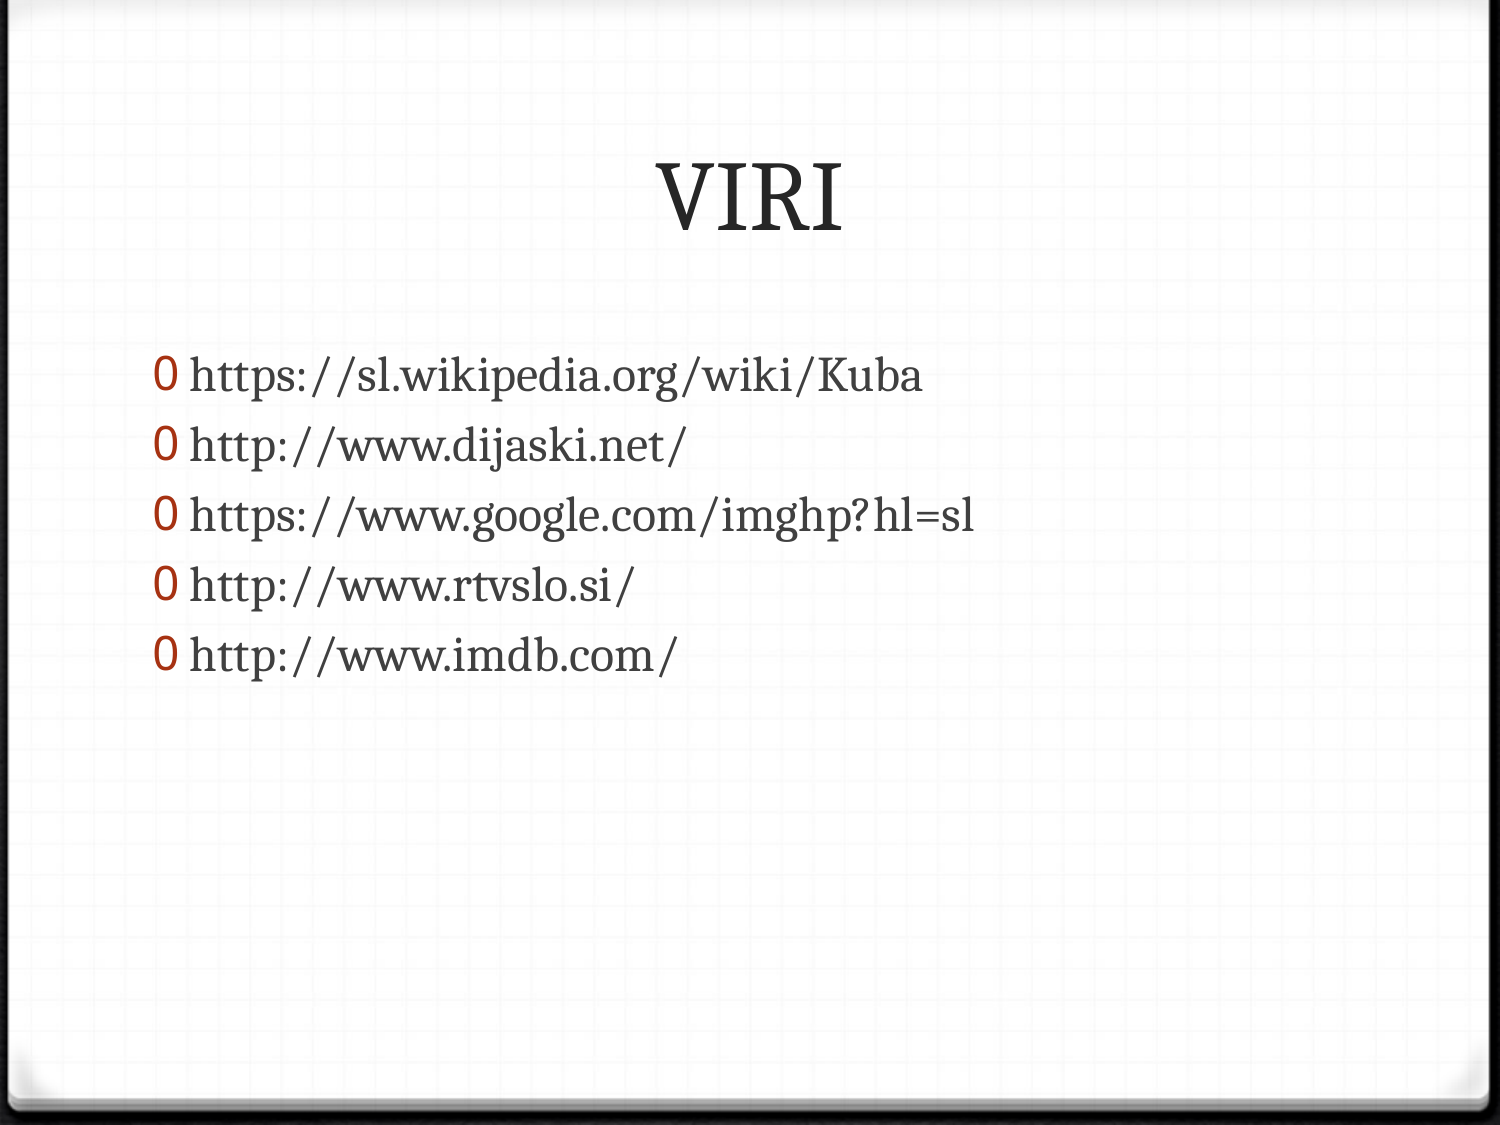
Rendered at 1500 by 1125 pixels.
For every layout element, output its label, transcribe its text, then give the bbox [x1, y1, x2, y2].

list https://sl.wikipedia.org/wiki/Kuba http://www.dijaski.net/ https://www.google.com/imghp?hl=sl http://www.rtvslo.si/ http://www.imdb.com/ [137, 334, 1363, 983]
picture [0, 0, 1500, 1125]
title VIRI [90, 71, 1410, 309]
